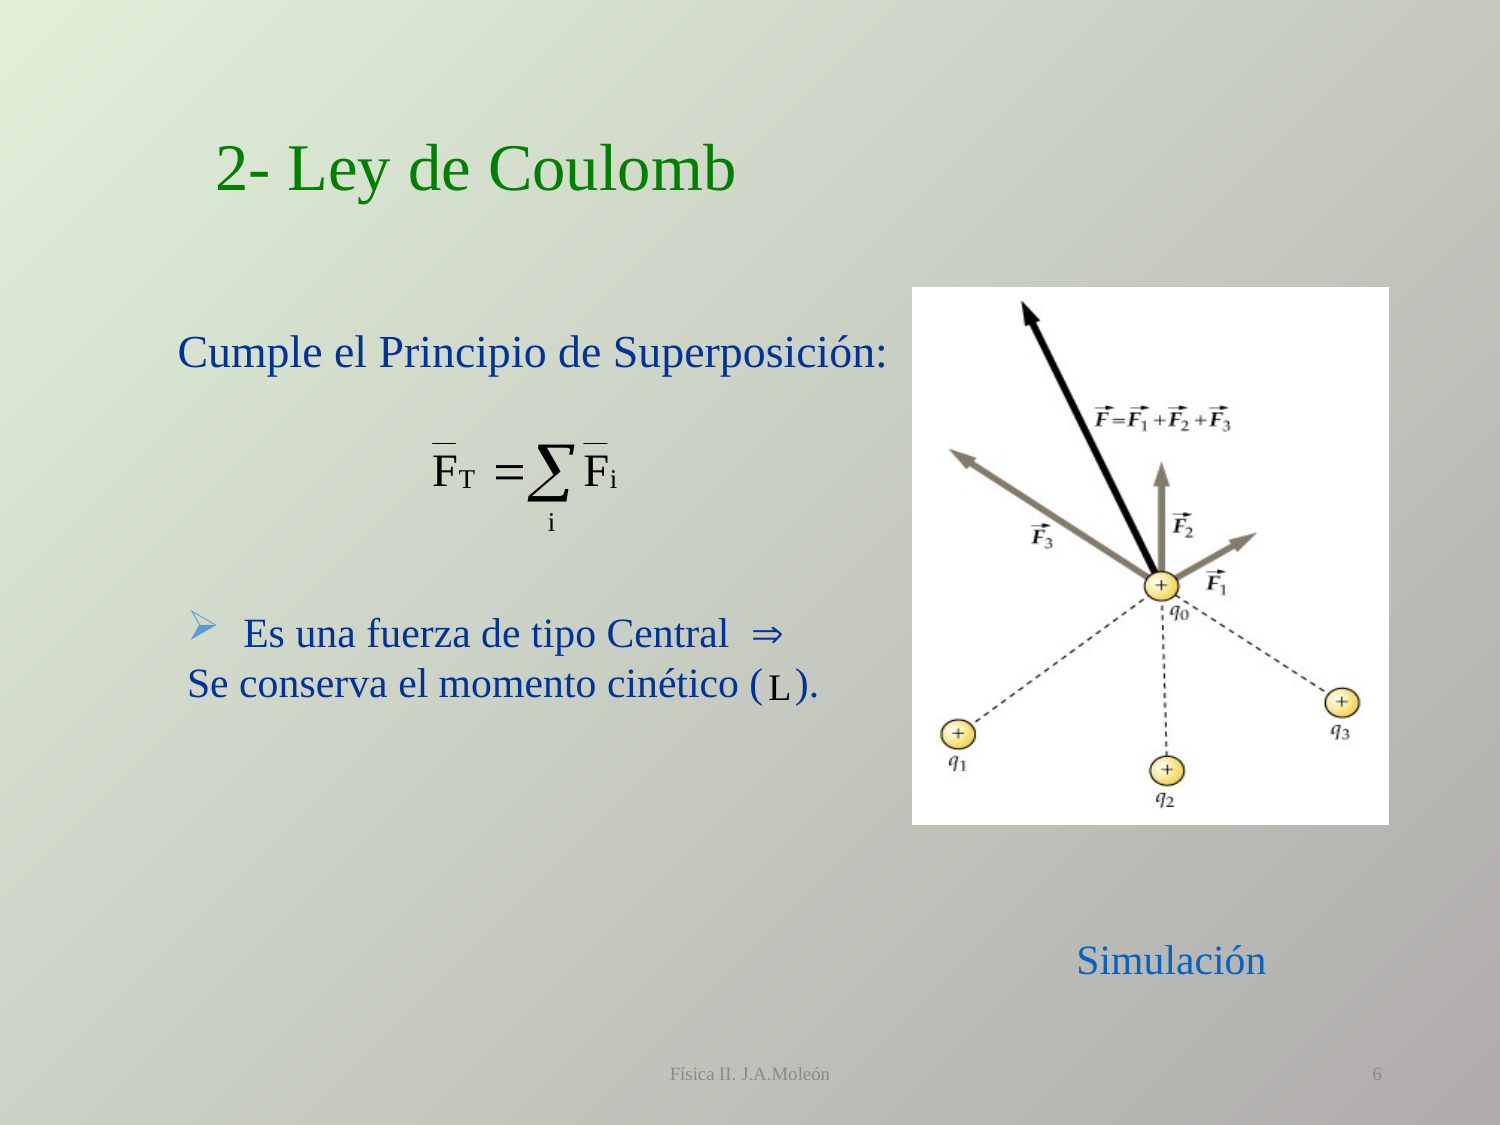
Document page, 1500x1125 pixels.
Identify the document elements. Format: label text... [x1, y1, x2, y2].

chart [762, 657, 798, 708]
text_box Física II. J.A.Moleón [496, 1042, 1004, 1103]
picture [912, 287, 1389, 826]
chart [425, 432, 631, 542]
title 2- Ley de Coulomb [200, 74, 1375, 249]
text_box Es una fuerza de tipo Central  Se conserva el momento cinético ( ). [172, 597, 912, 714]
text_box Simulación [1021, 924, 1322, 991]
text_box <número> [1059, 1042, 1397, 1103]
list Cumple el Principio de Superposición: [162, 249, 1438, 925]
